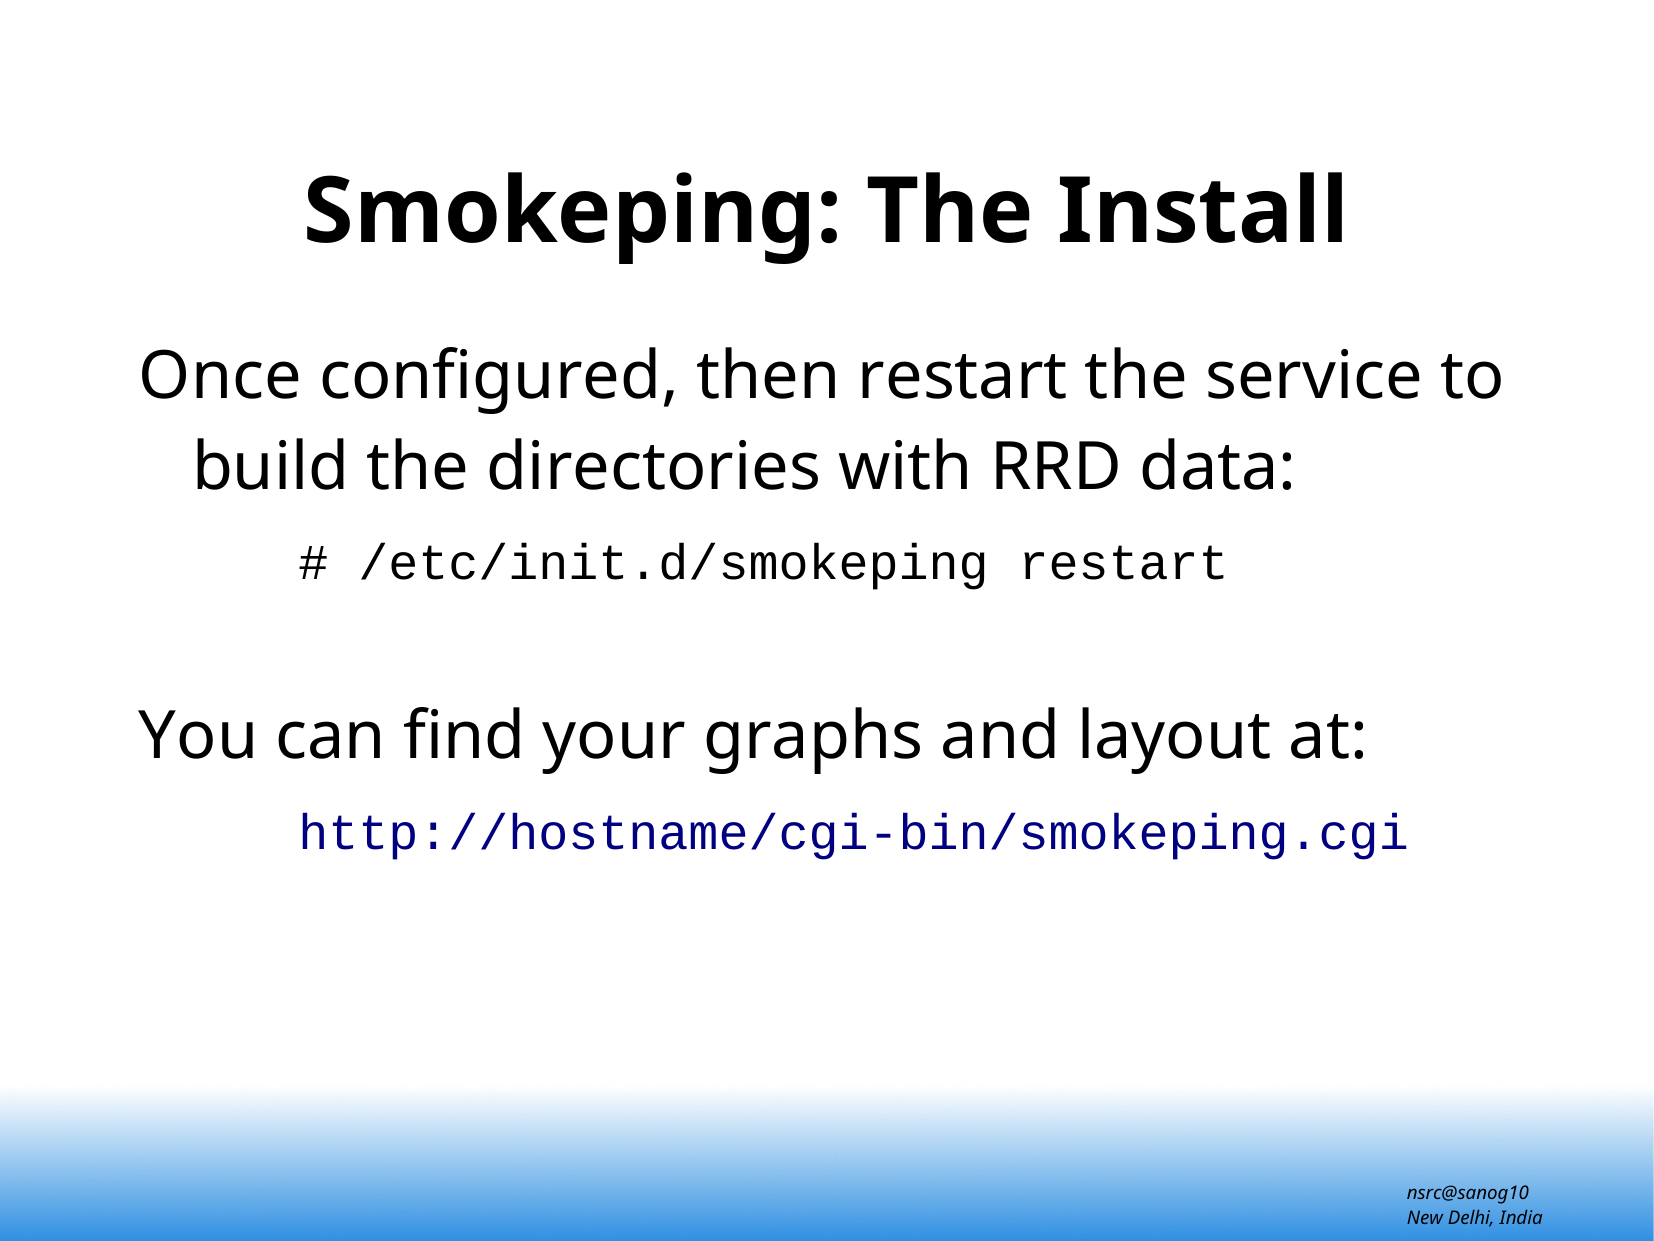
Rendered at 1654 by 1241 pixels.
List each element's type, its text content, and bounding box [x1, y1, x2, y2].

title Smokeping: The Install [121, 102, 1534, 311]
picture [0, 1083, 1654, 1241]
list Once configured, then restart the service to build the directories with RRD data: # /etc/init.d/smokeping restart You can find your graphs and layout at: http://hostname/cgi-bin/smokeping.cgi [121, 327, 1559, 1117]
